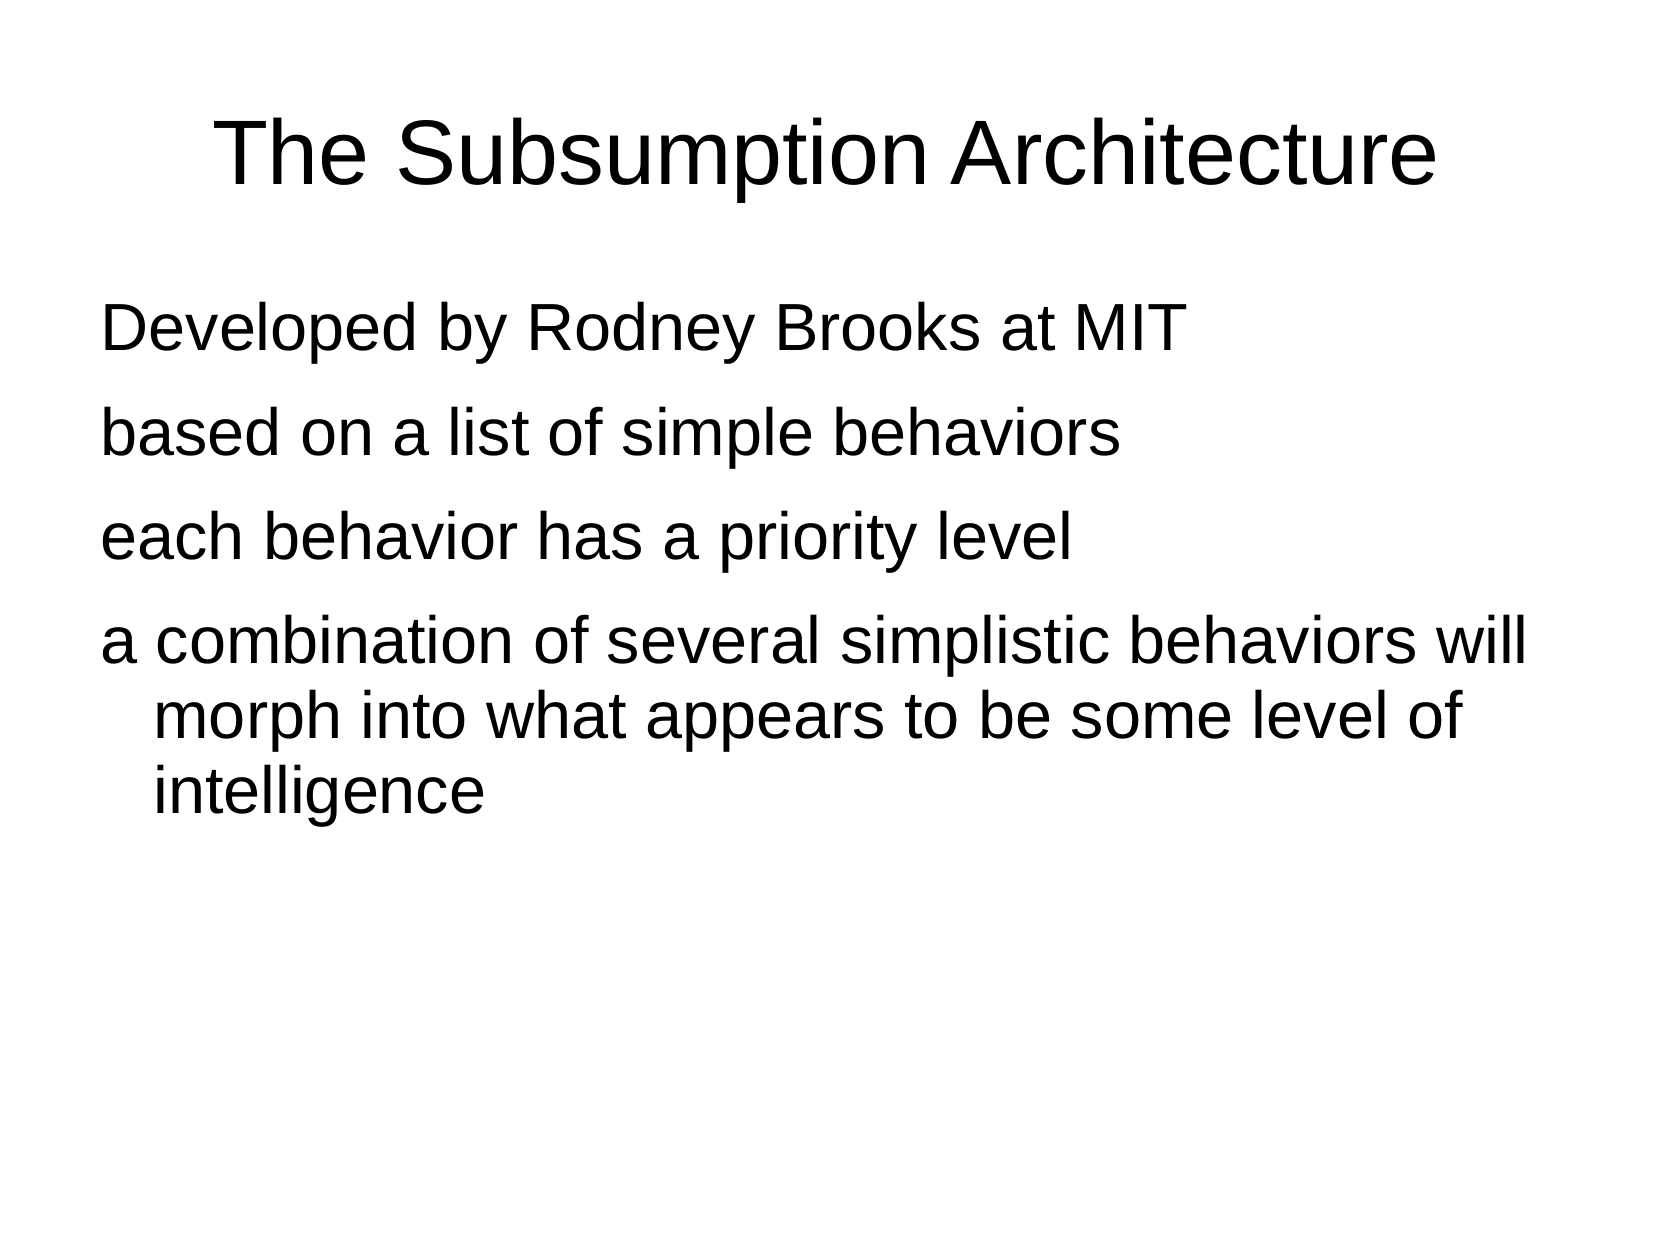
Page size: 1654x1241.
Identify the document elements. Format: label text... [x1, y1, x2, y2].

list Developed by Rodney Brooks at MIT based on a list of simple behaviors each behavior has a priority level a combination of several simplistic behaviors will morph into what appears to be some level of intelligence [82, 290, 1571, 1109]
title The Subsumption Architecture [82, 49, 1571, 257]
